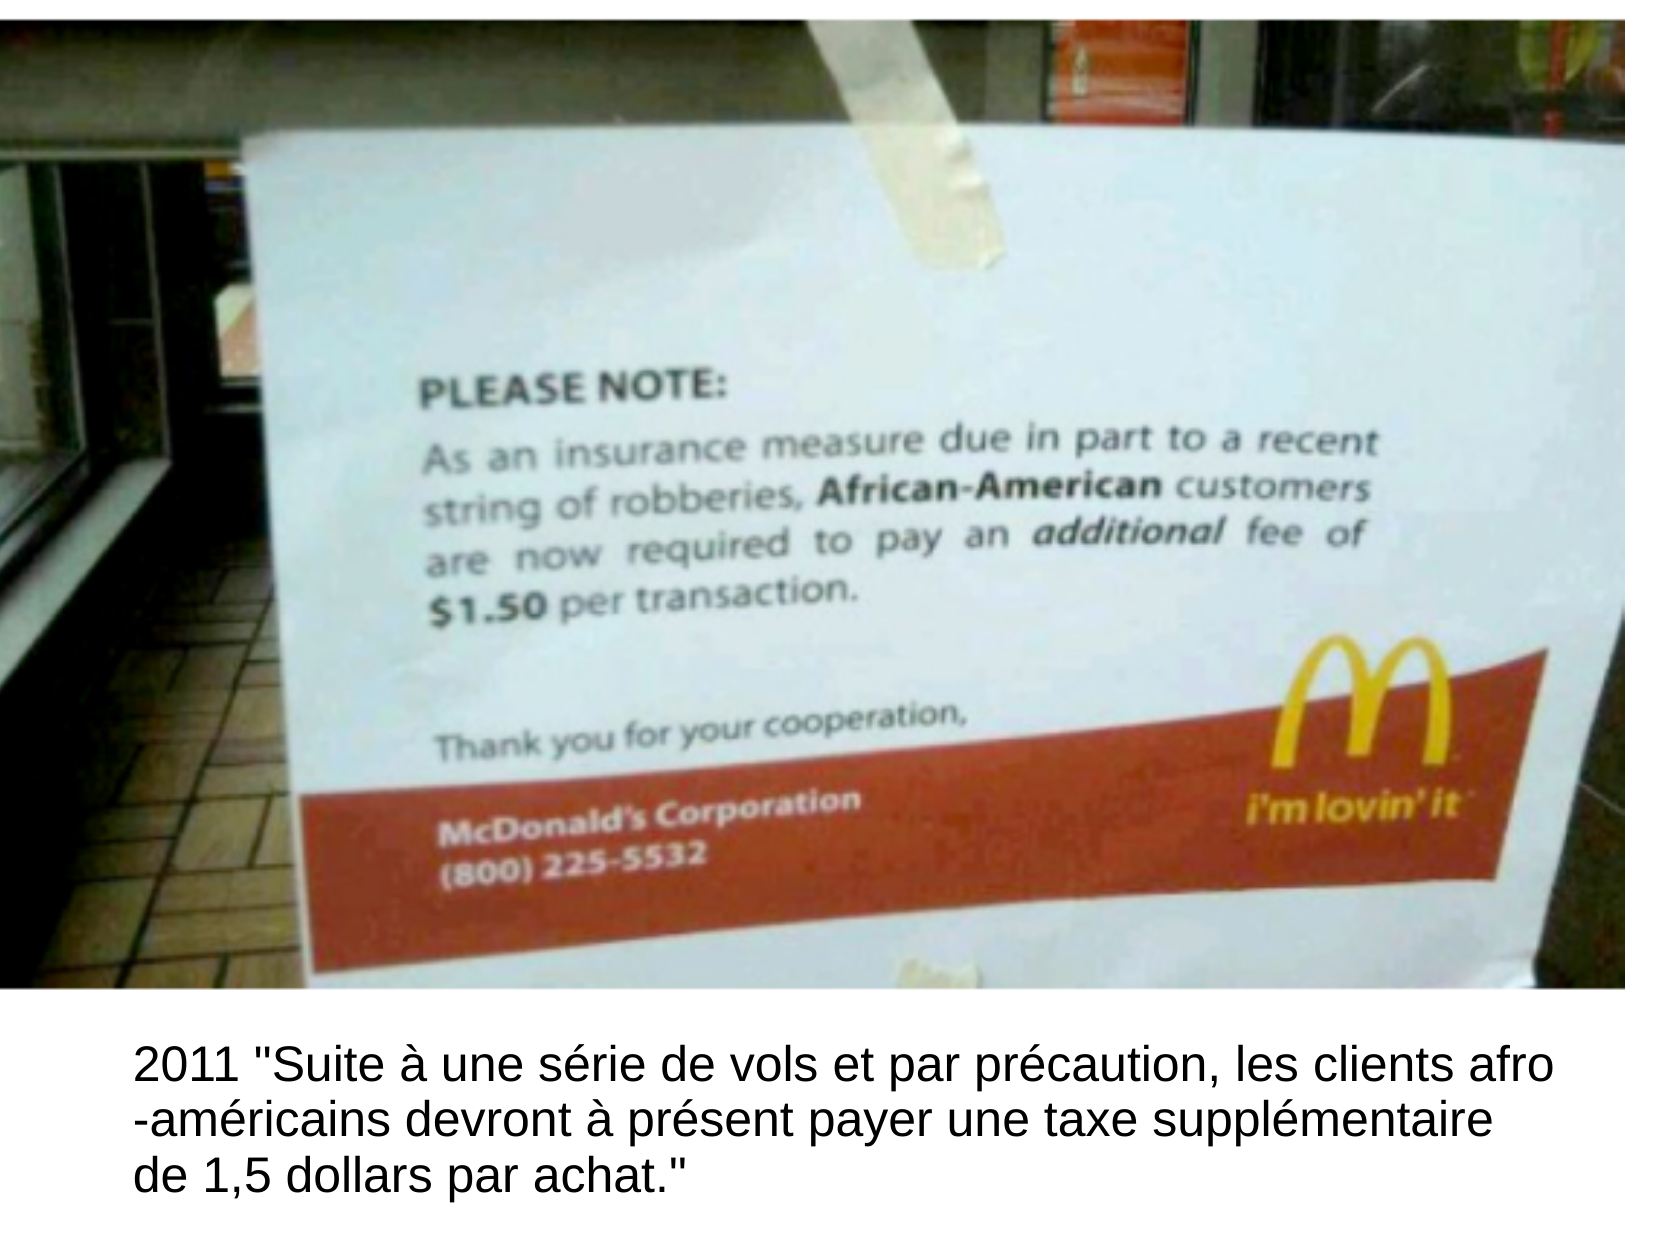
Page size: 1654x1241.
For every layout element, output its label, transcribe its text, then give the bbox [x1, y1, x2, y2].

text_box 2011 "Suite à une série de vols et par précaution, les clients afro -américains devront à présent payer une taxe supplémentaire de 1,5 dollars par achat." [118, 1028, 1571, 1211]
picture [0, 0, 1625, 1063]
